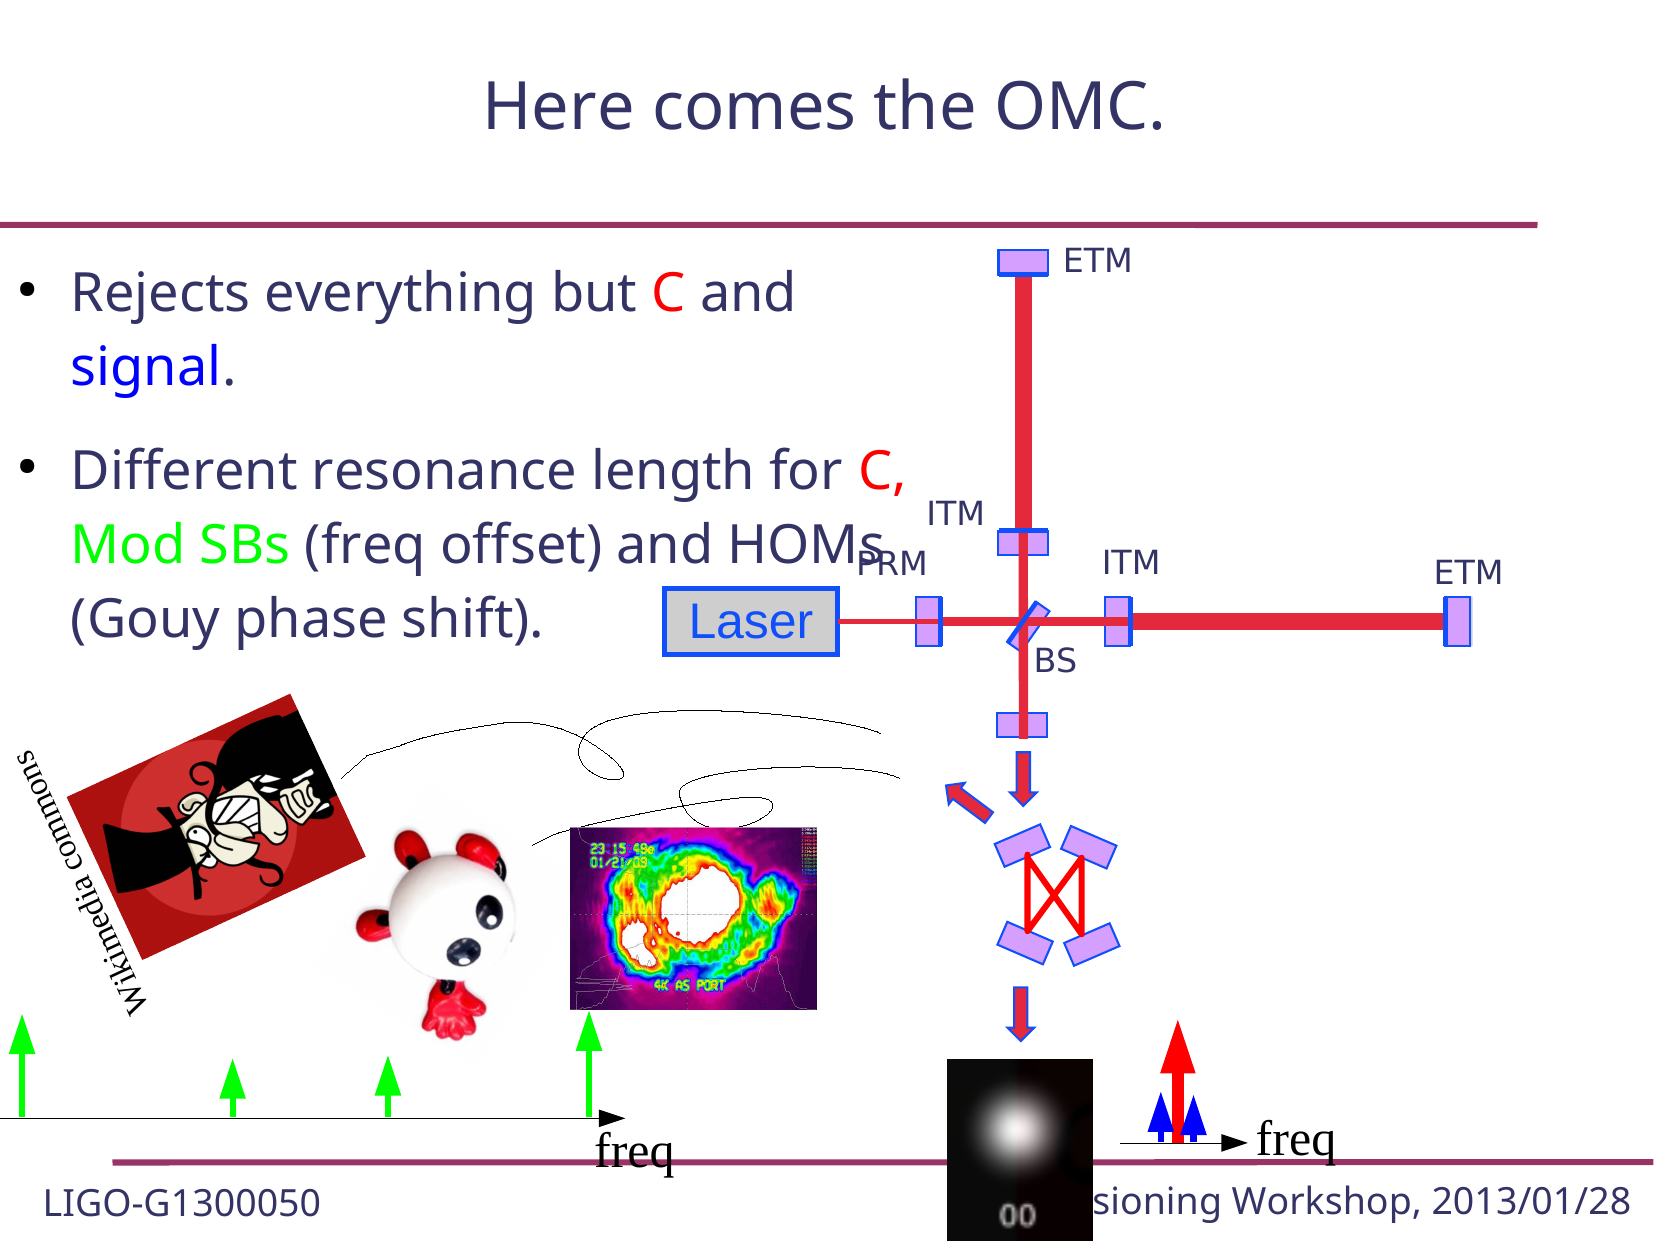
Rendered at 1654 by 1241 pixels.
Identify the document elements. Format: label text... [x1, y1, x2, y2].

text_box [1009, 752, 1033, 806]
text_box ETM [1433, 553, 1526, 606]
text_box [1105, 596, 1131, 617]
text_box ITM [943, 494, 1004, 547]
text_box freq [594, 1123, 702, 1204]
text_box [994, 824, 1051, 867]
text_box [1028, 533, 1048, 556]
text_box [1445, 606, 1473, 647]
text_box [1007, 987, 1035, 1042]
text_box BS [1033, 641, 1092, 797]
text_box [1010, 634, 1018, 650]
text_box [997, 921, 1053, 965]
text_box [1105, 626, 1128, 647]
text_box [1029, 626, 1040, 641]
text_box [997, 712, 1018, 738]
text_box [1064, 923, 1120, 966]
text_box [998, 533, 1018, 556]
text_box [1029, 712, 1033, 738]
text_box ETM [1062, 241, 1156, 294]
picture [947, 1059, 1093, 1241]
picture [312, 781, 817, 1068]
text_box [1061, 826, 1117, 869]
list Rejects everything but C and signal. Different resonance length for C, Mod SBs (freq offset) and HOMs (Gouy phase shift). [0, 253, 943, 734]
text_box freq [1255, 1111, 1363, 1192]
title Here comes the OMC. [187, 0, 1463, 208]
picture [78, 734, 366, 955]
text_box Wikimedia commons [0, 734, 173, 1021]
text_box [1030, 603, 1050, 617]
text_box [946, 782, 994, 823]
text_box [998, 249, 1049, 275]
text_box ITM [1101, 543, 1180, 596]
text_box PRM [943, 544, 951, 597]
